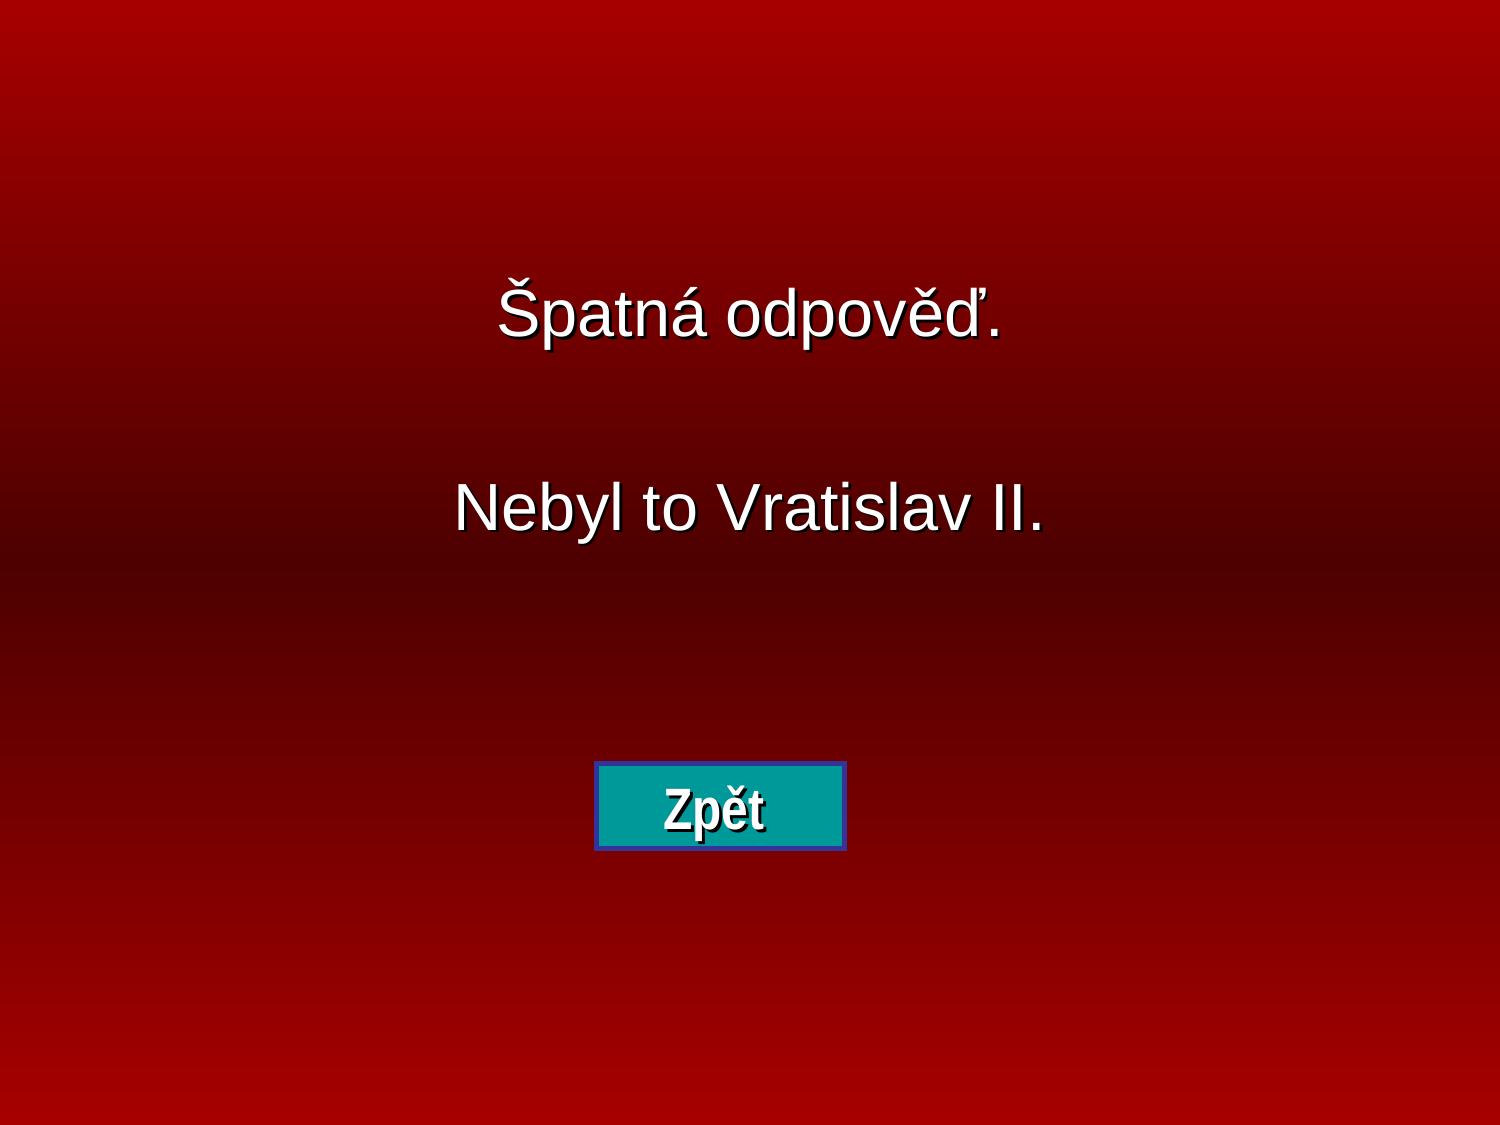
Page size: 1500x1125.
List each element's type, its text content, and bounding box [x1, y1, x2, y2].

list Špatná odpověď. Nebyl to Vratislav II. [75, 262, 1426, 1006]
text_box Zpět [596, 763, 845, 849]
